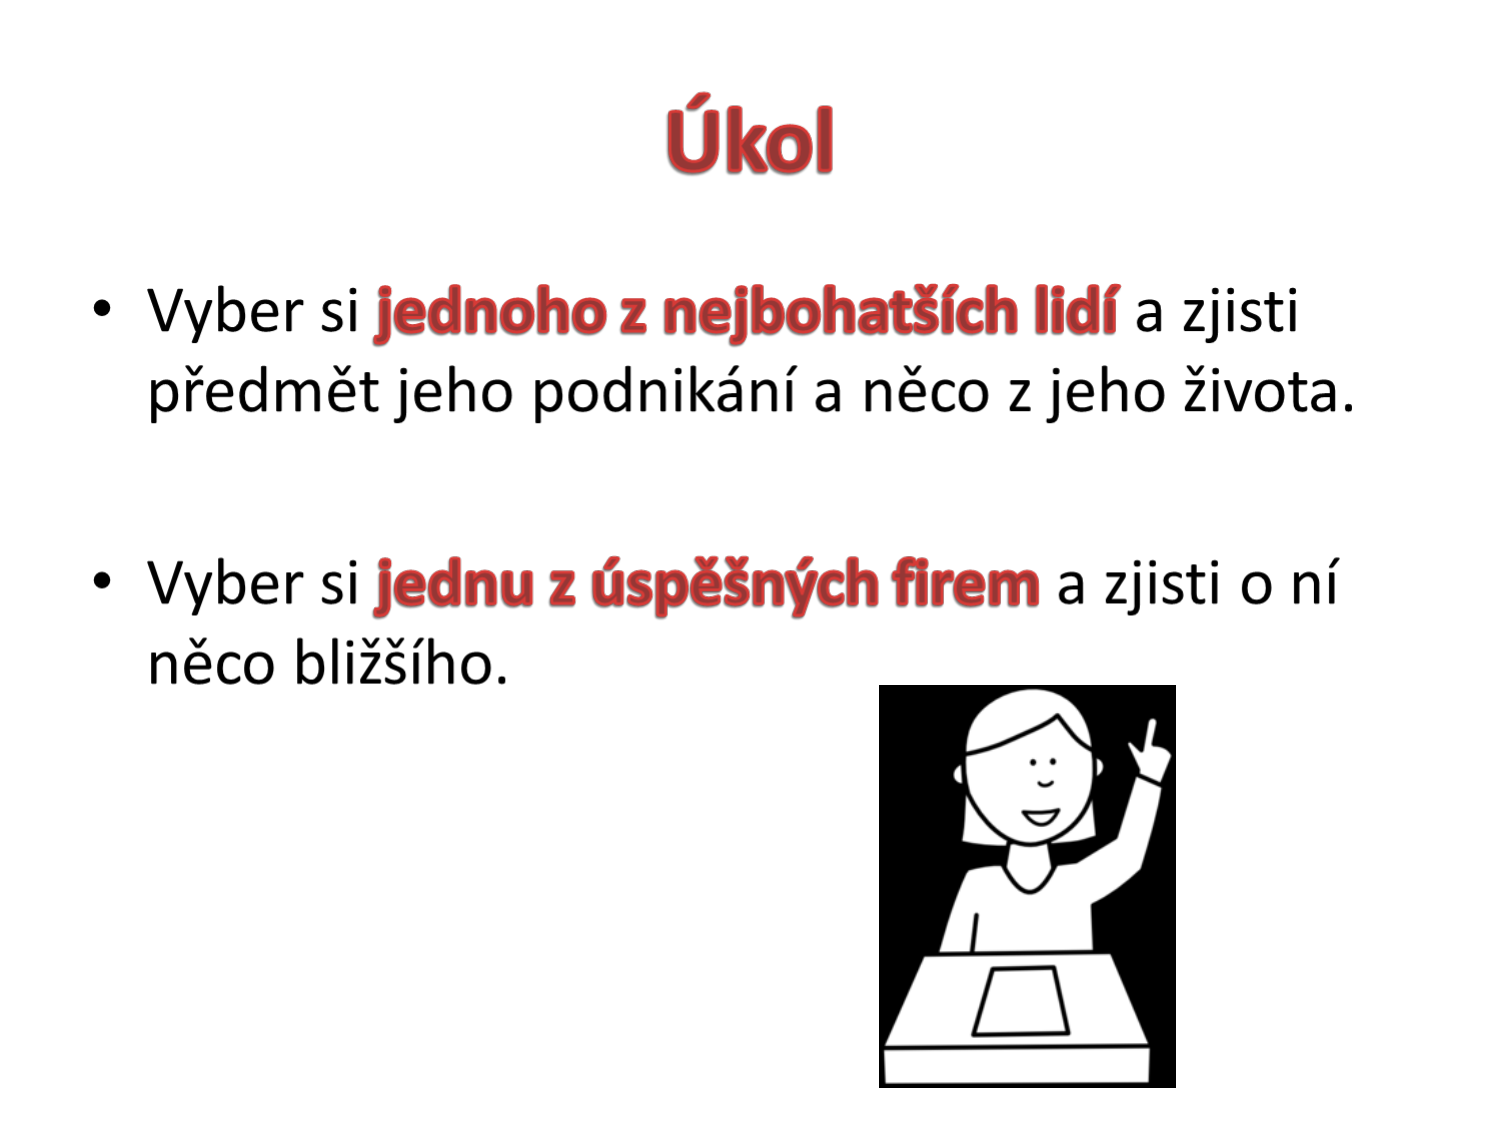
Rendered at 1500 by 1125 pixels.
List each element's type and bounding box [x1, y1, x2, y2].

picture [75, 44, 1426, 234]
picture [52, 249, 1426, 1088]
